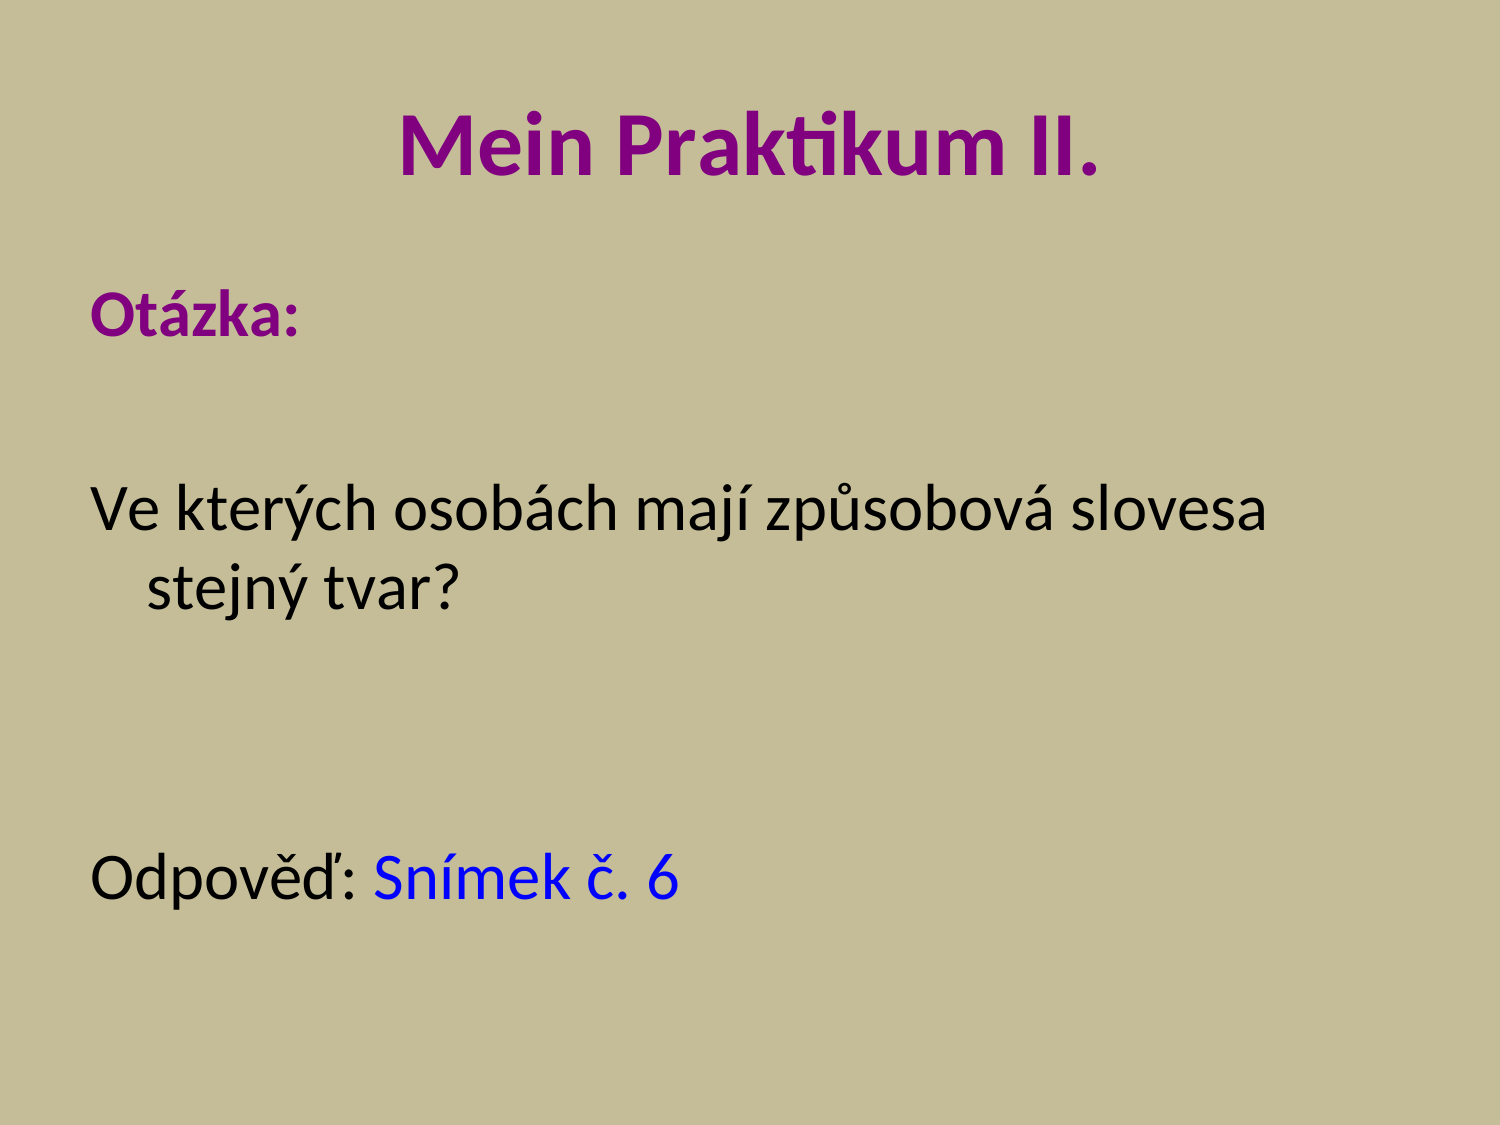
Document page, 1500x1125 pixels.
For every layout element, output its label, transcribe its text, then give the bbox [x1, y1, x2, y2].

list Otázka: Ve kterých osobách mají způsobová slovesa stejný tvar? Odpověď: Snímek č. 6 [75, 262, 1426, 1006]
title Mein Praktikum II. [75, 45, 1426, 233]
